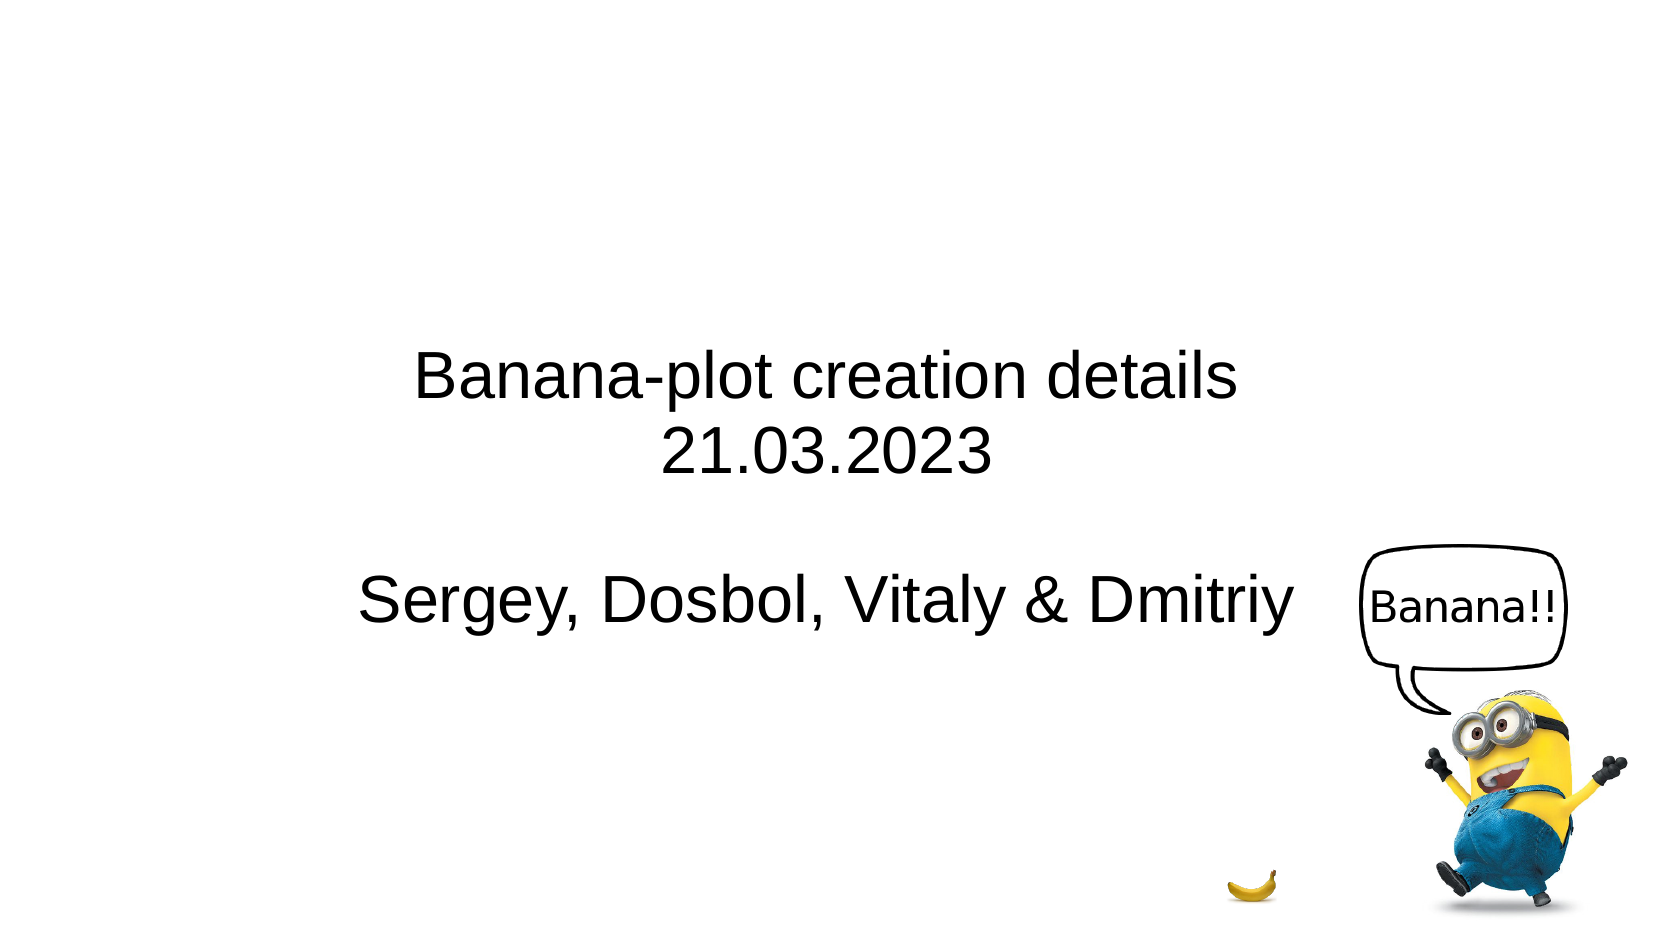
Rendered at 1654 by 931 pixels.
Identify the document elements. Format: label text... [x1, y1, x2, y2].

picture [1225, 543, 1630, 921]
subtitle Banana-plot creation details 21.03.2023 Sergey, Dosbol, Vitaly & Dmitriy [82, 217, 1571, 758]
